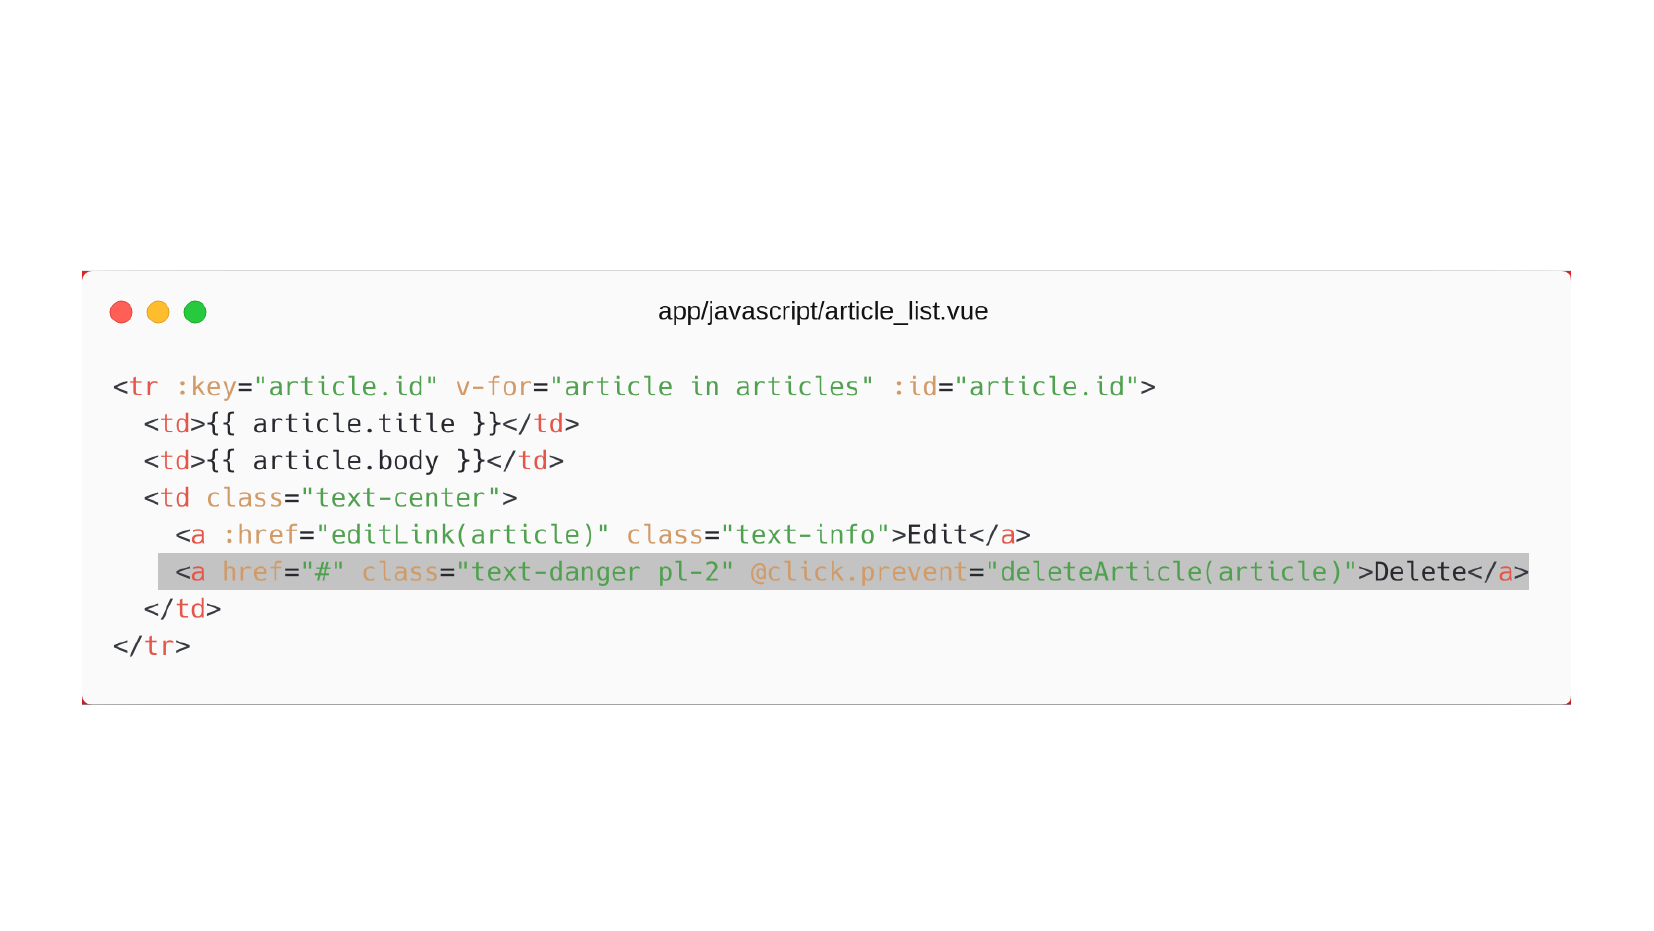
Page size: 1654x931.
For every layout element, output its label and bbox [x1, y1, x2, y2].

picture [82, 270, 1571, 705]
